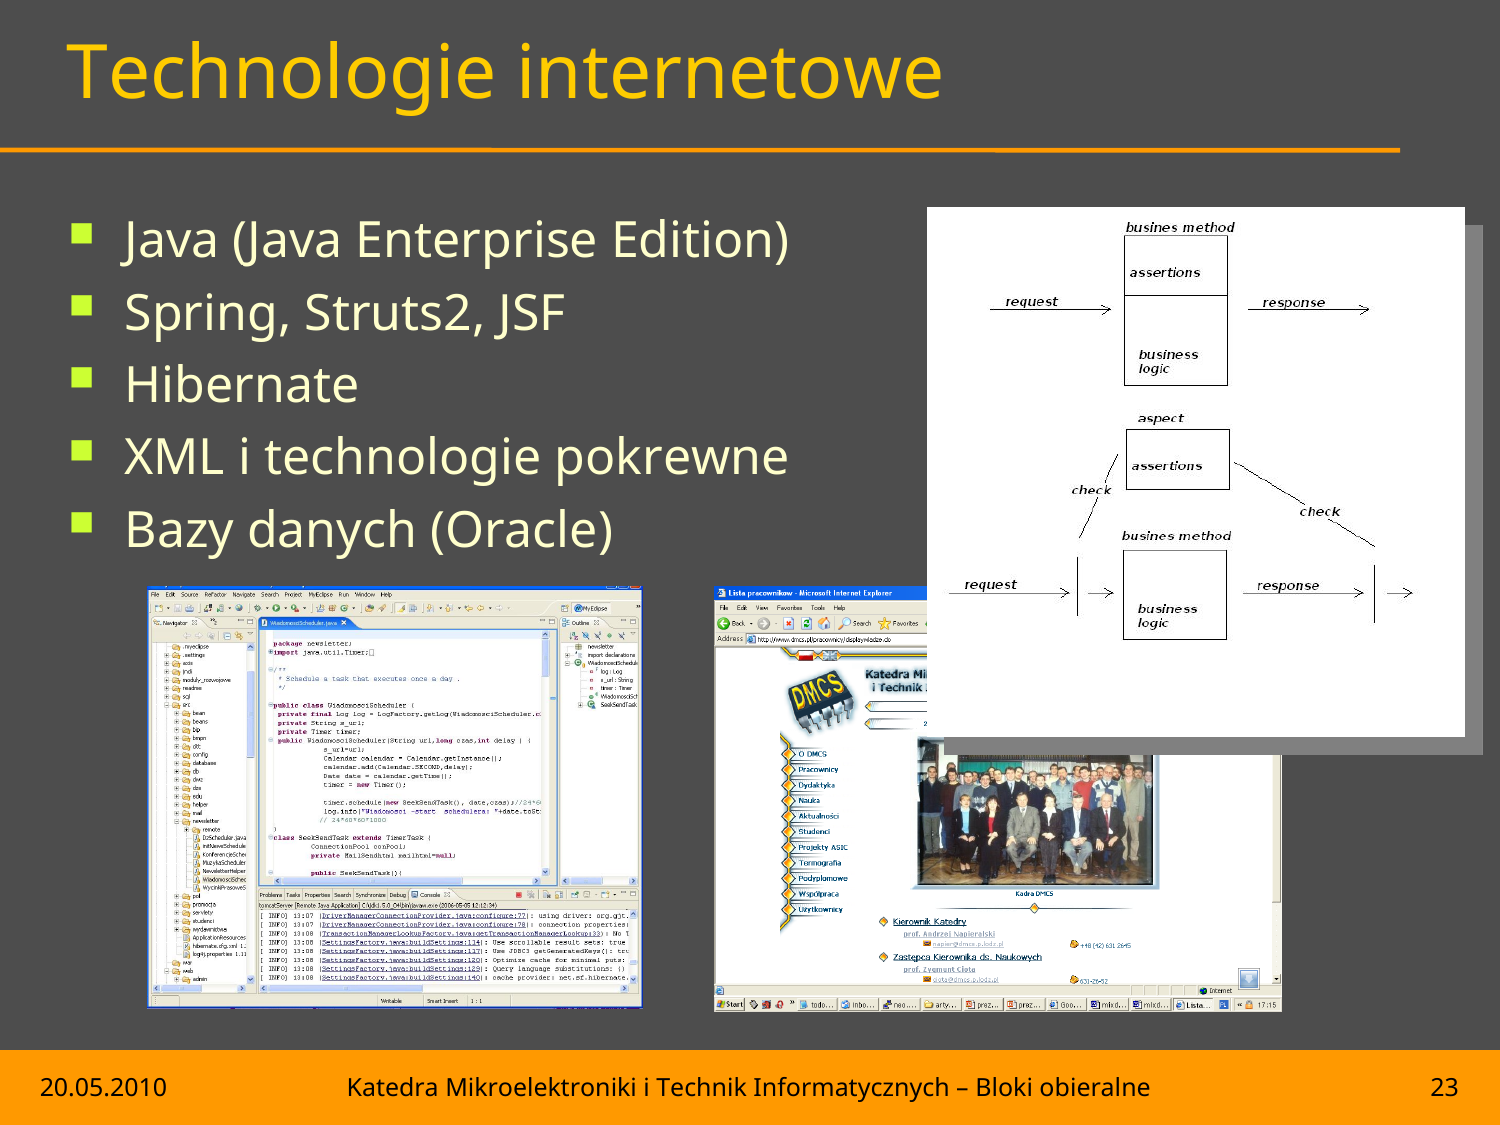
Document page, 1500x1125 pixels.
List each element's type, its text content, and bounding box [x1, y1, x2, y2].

picture [147, 586, 643, 1009]
text_box Java (Java Enterprise Edition) Spring, Struts2, JSF Hibernate XML i technologie pokrewne Bazy danych (Oracle) [53, 200, 1088, 1026]
picture [927, 207, 1465, 737]
picture [1088, 755, 1282, 1012]
title Technologie internetowe [52, 12, 1469, 127]
